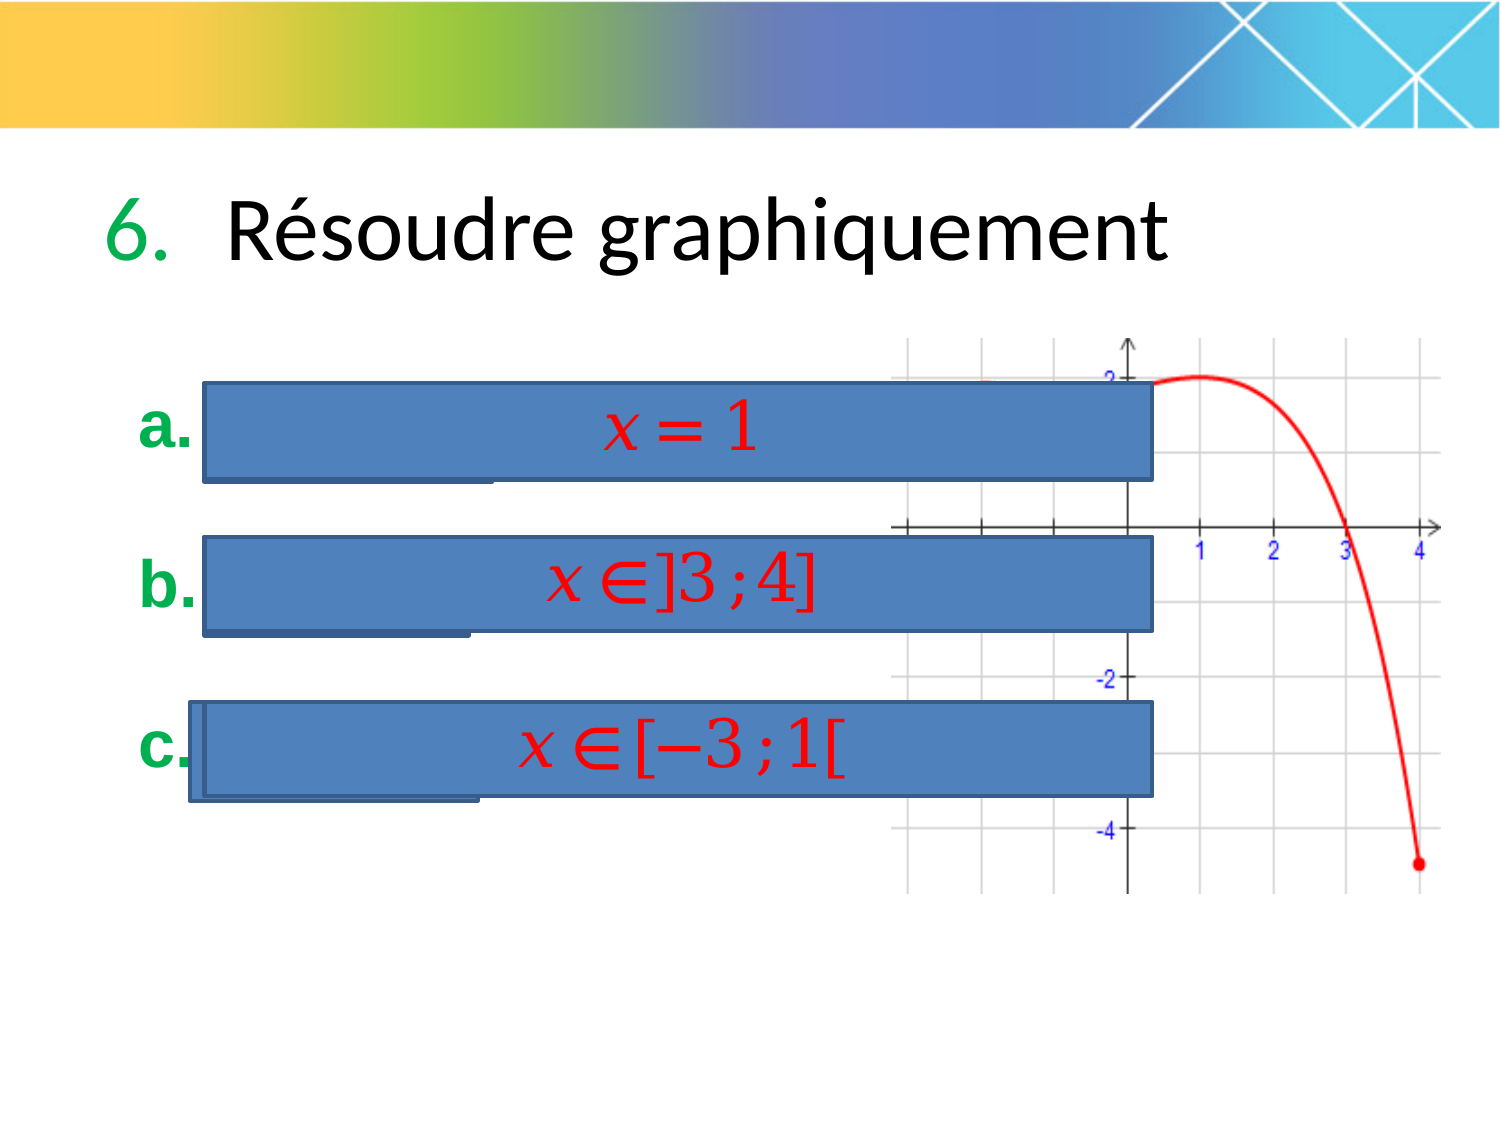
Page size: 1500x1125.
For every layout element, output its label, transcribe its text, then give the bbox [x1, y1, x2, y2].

chart [206, 704, 1151, 794]
text_box a. b. c. [124, 373, 874, 928]
chart [191, 704, 476, 799]
chart [206, 538, 1151, 629]
text_box Résoudre graphiquement [88, 161, 1447, 286]
picture [891, 338, 1441, 894]
chart [206, 385, 1151, 478]
